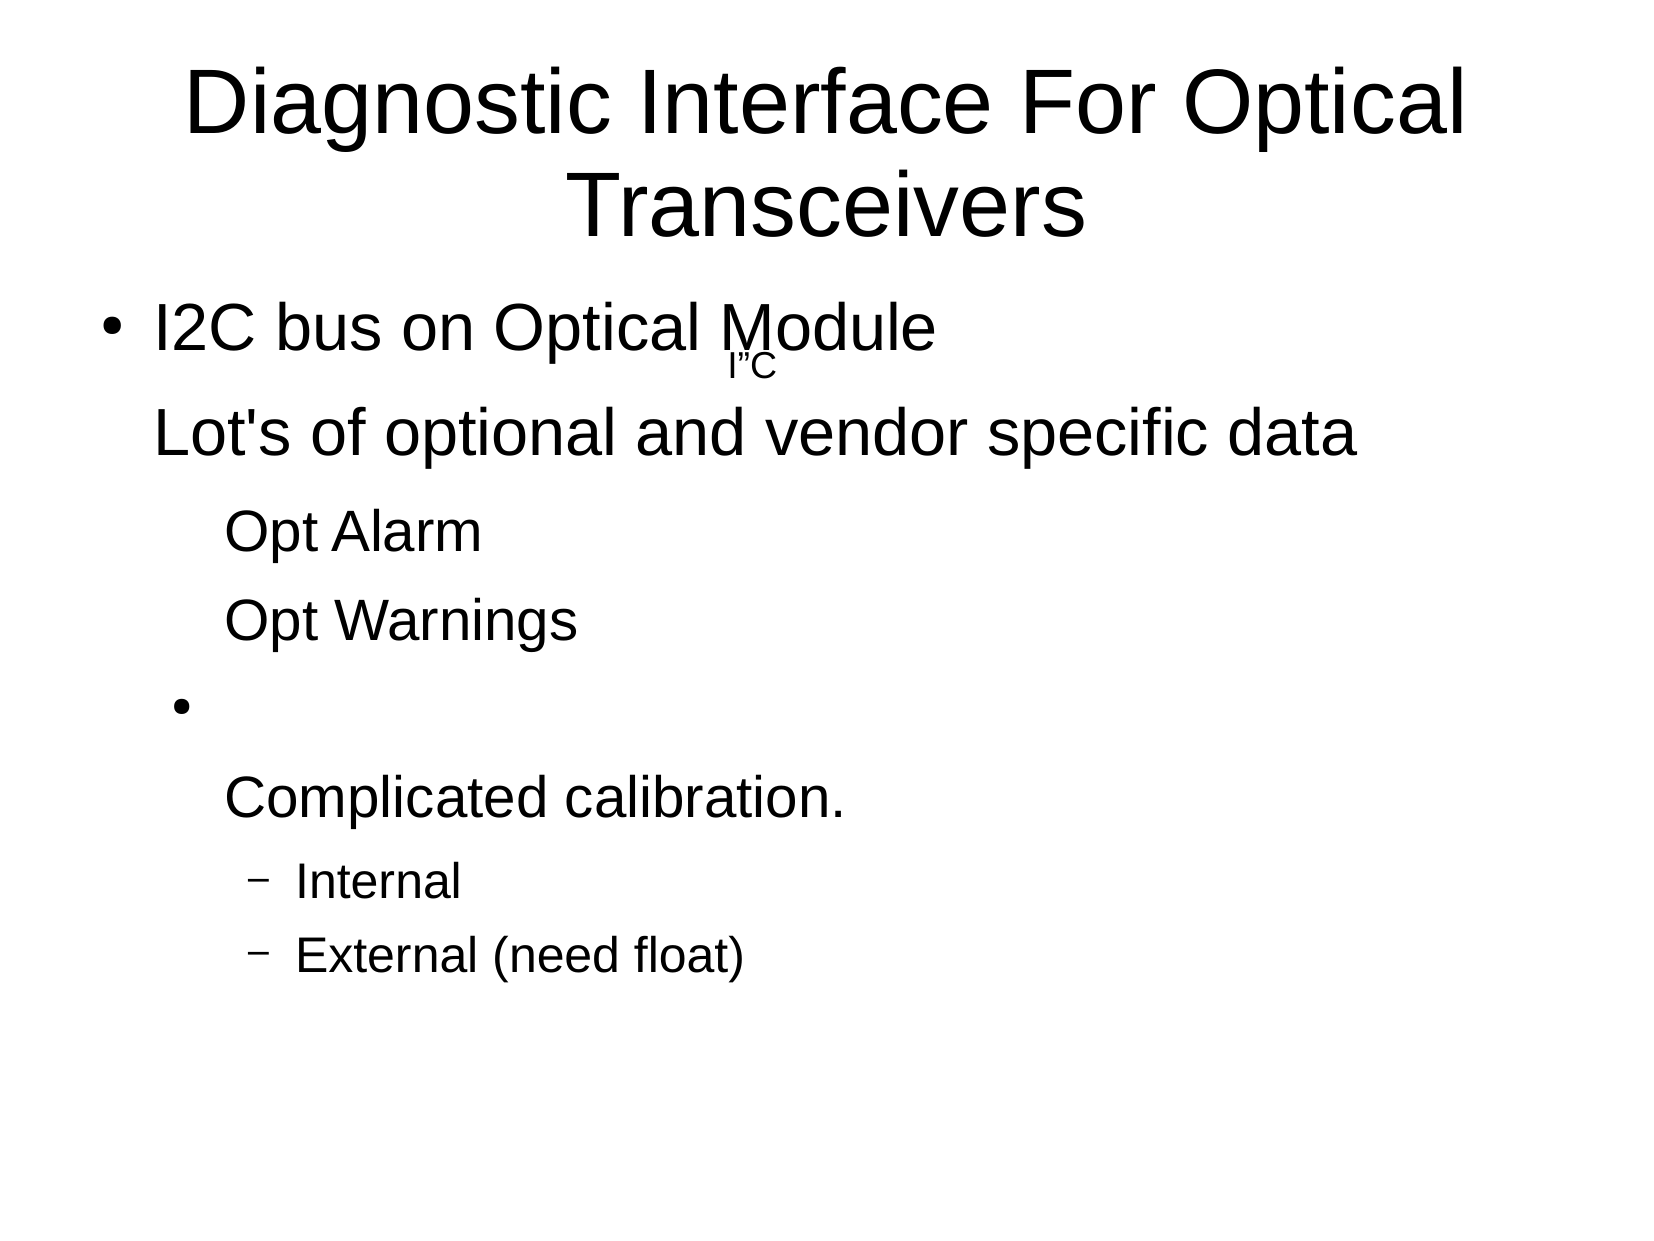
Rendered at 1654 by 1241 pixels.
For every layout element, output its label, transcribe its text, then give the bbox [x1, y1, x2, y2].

text_box I”C [712, 337, 793, 399]
title Diagnostic Interface For Optical Transceivers [82, 39, 1571, 267]
list I2C bus on Optical Module Lot's of optional and vendor specific data Opt Alarm Opt Warnings Complicated calibration. Internal External (need float) [82, 290, 1571, 1109]
